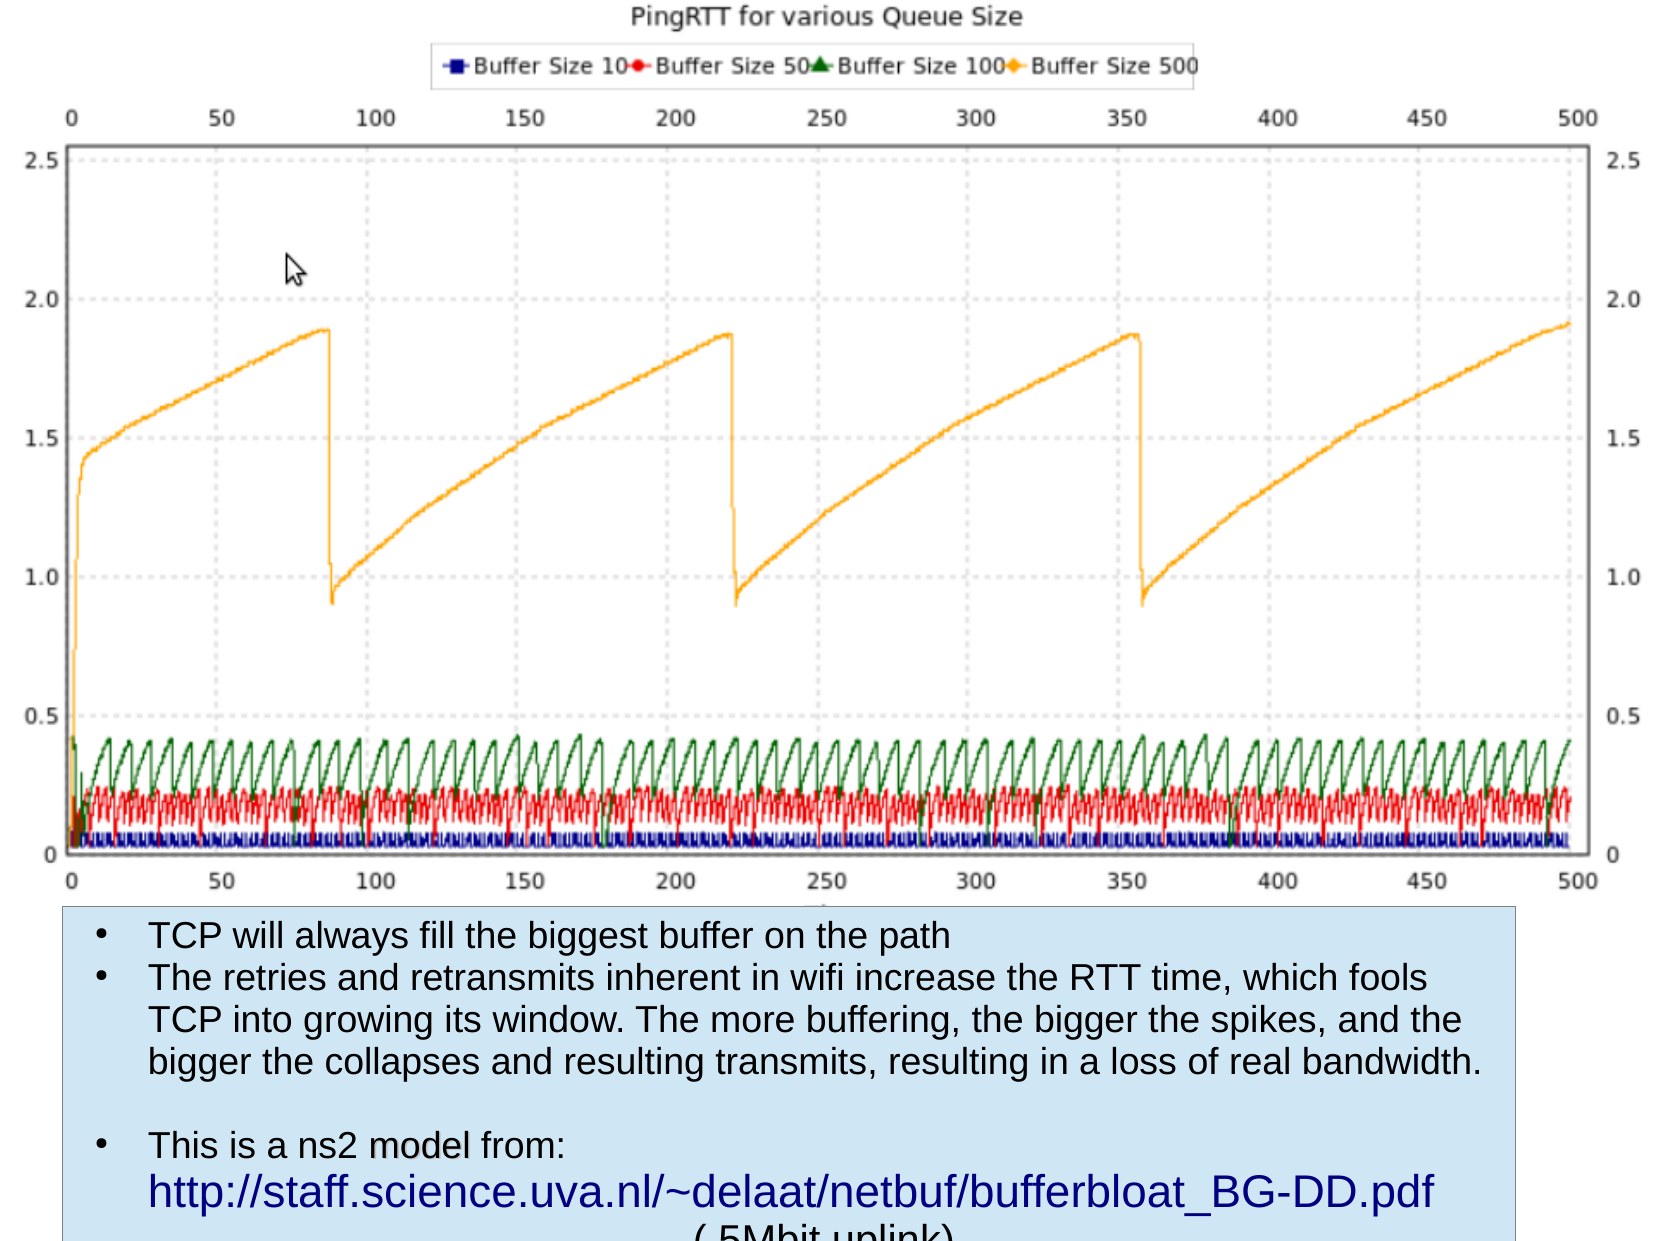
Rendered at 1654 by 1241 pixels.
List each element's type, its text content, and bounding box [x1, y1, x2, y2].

picture [5, 0, 1654, 939]
text_box TCP will always fill the biggest buffer on the path The retries and retransmits inherent in wifi increase the RTT time, which fools TCP into growing its window. The more buffering, the bigger the spikes, and the bigger the collapses and resulting transmits, resulting in a loss of real bandwidth. This is a ns2 model from: http://staff.science.uva.nl/~delaat/netbuf/bufferbloat_BG-DD.pdf (.5Mbit uplink) [62, 906, 1516, 1241]
